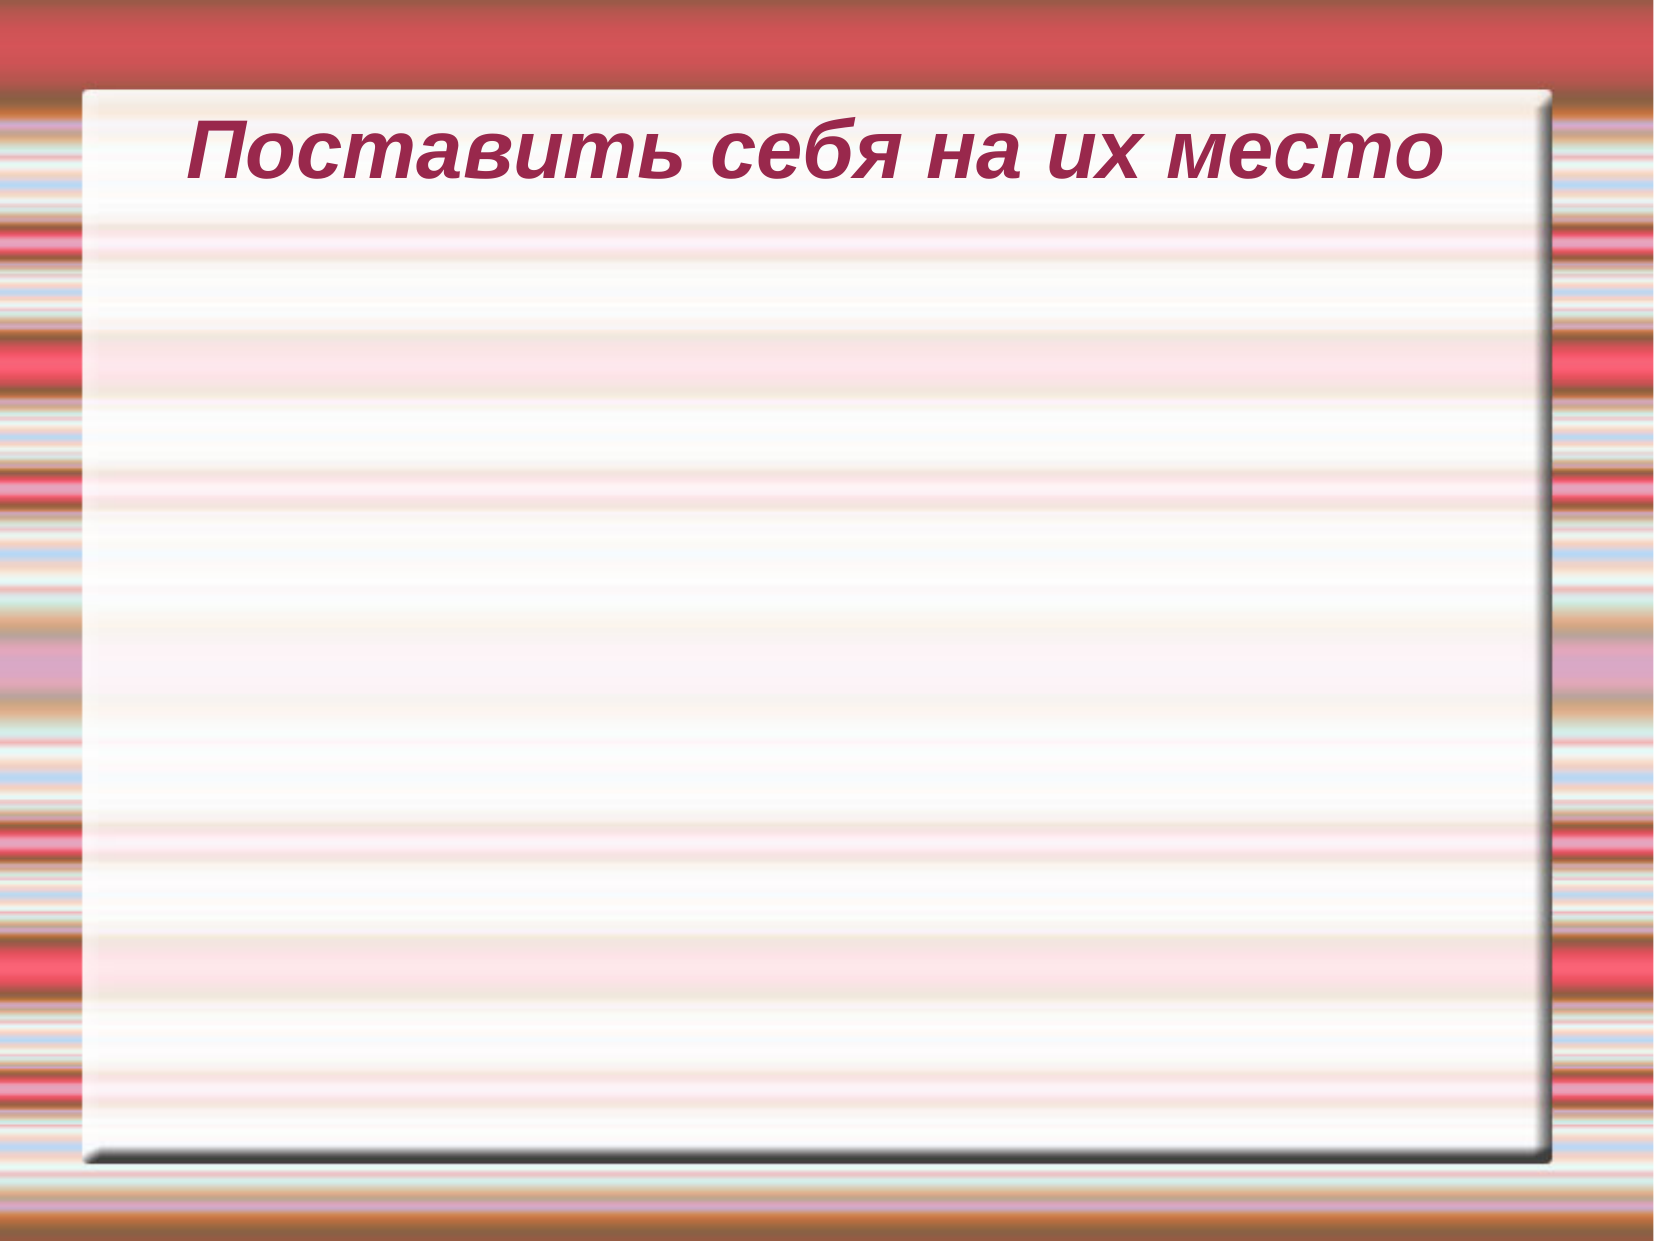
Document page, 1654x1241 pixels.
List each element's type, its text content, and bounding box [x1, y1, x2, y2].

title Поставить себя на их место [121, 53, 1534, 247]
picture [0, 0, 1654, 1241]
